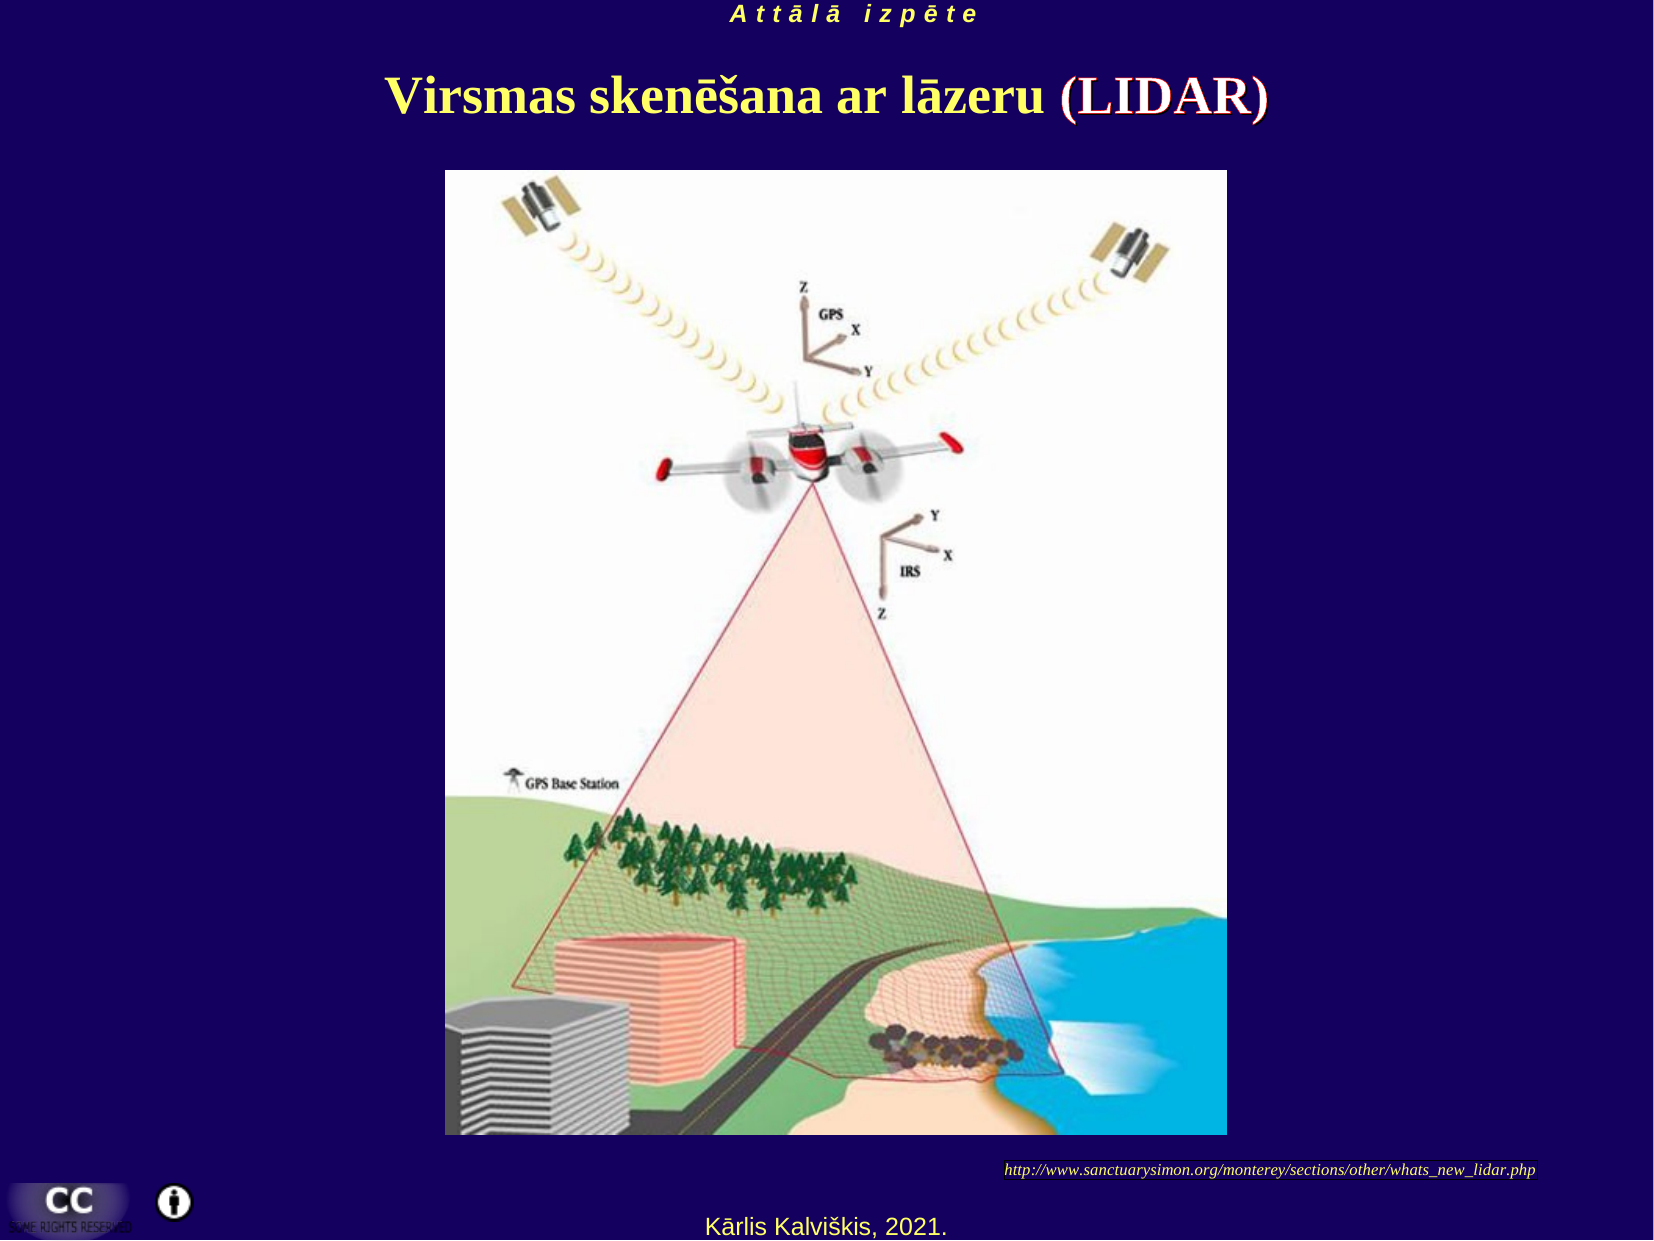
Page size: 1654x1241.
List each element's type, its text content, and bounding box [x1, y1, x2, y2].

picture [1002, 1082, 1025, 1086]
picture [0, 1183, 141, 1241]
picture [155, 1183, 194, 1222]
text_box http://www.sanctuarysimon.org/monterey/sections/other/whats_new_lidar.php [1004, 1160, 1538, 1180]
title Virsmas skenēšana ar lāzeru (LIDAR) [120, 65, 1533, 334]
picture [445, 334, 1227, 1135]
